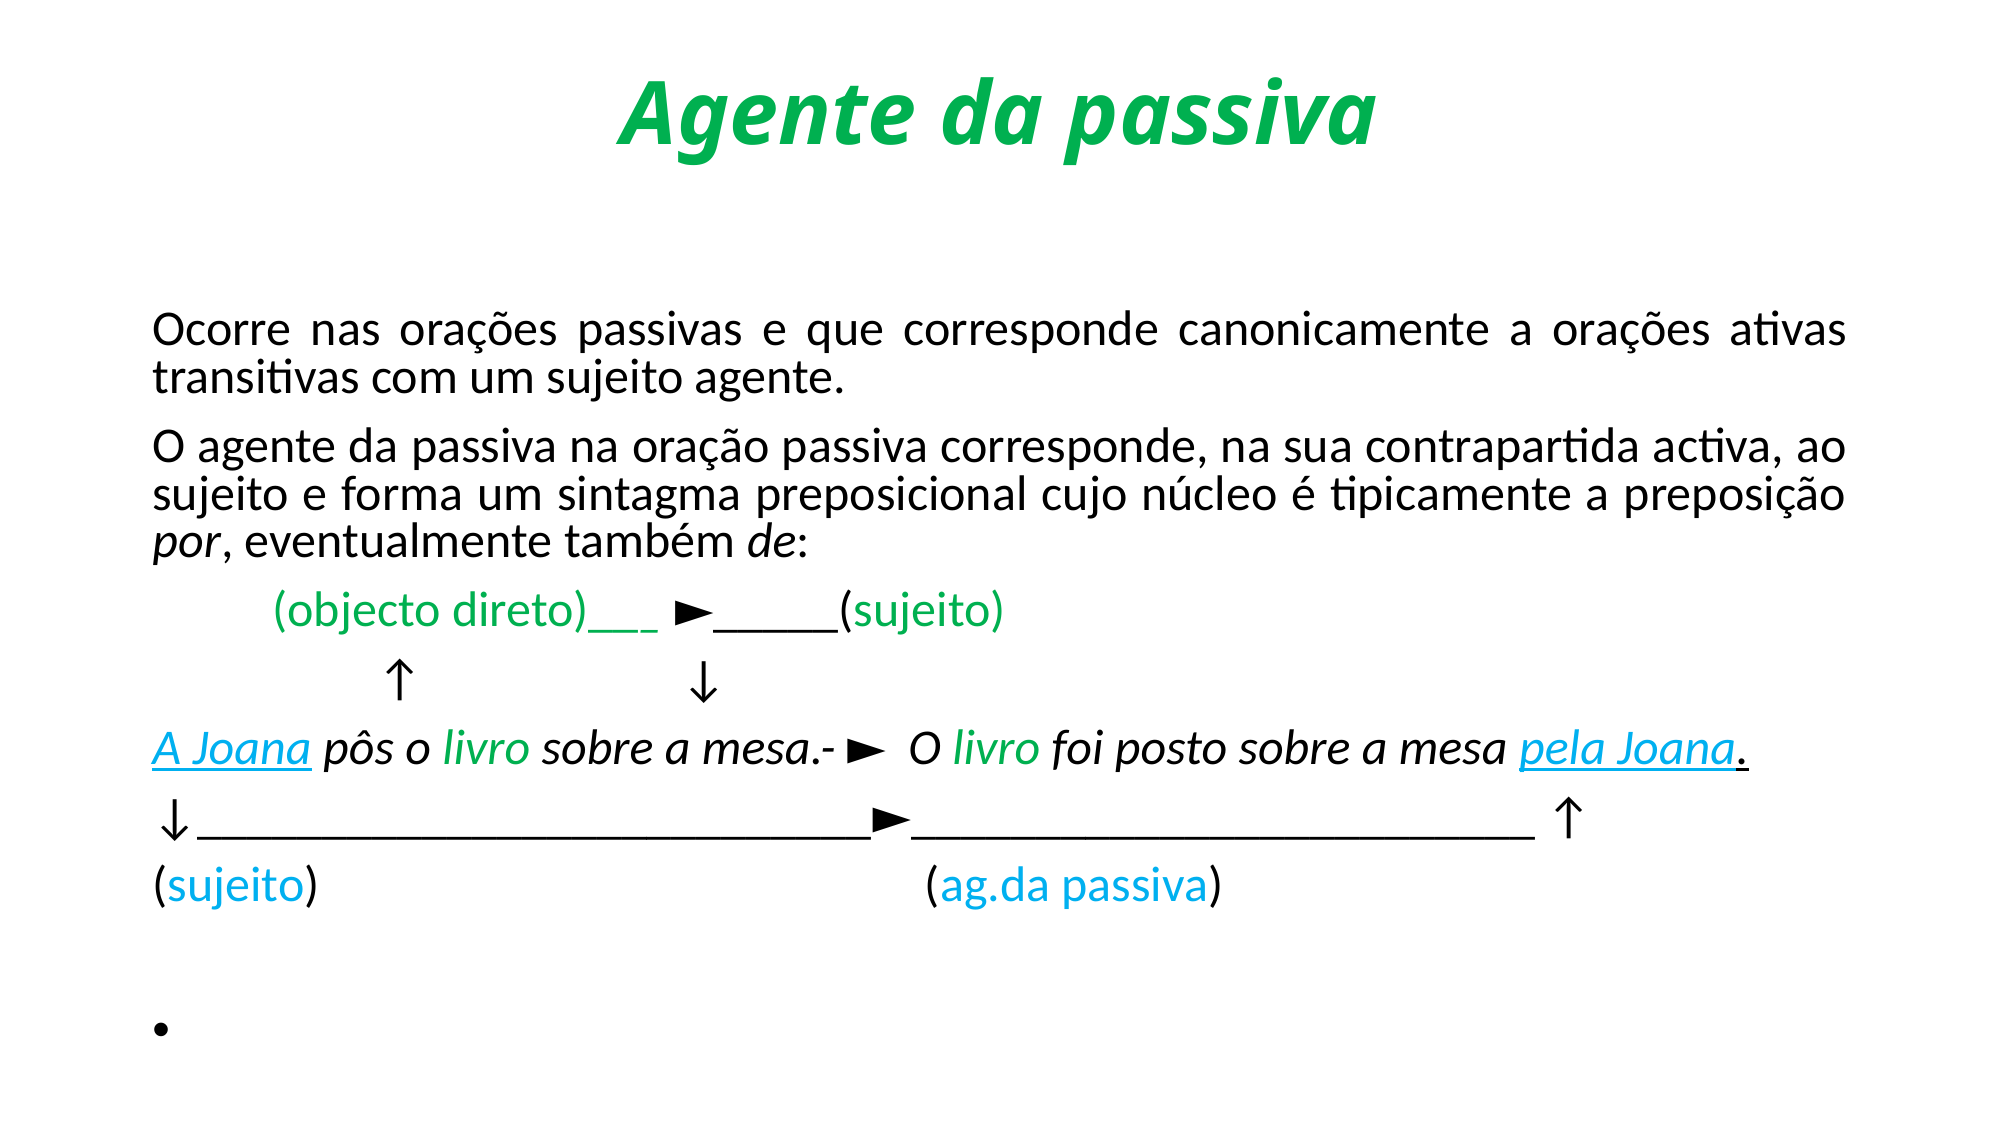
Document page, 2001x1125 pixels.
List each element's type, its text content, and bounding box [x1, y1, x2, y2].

title Agente da passiva [137, 59, 1863, 278]
list Ocorre nas orações passivas e que corresponde canonicamente a orações ativas transitivas com um sujeito agente. O agente da passiva na oração passiva corresponde, na sua contrapartida activa, ao sujeito e forma um sintagma preposicional cujo núcleo é tipicamente a preposição por, eventualmente também de: (objecto direto)___ ►_____(sujeito) ↑ ↓ A Joana pôs o livro sobre a mesa.- ► O livro foi posto sobre a mesa pela Joana. ↓___________________________►_________________________ ↑ (sujeito) (ag.da passiva) [137, 299, 1863, 1014]
